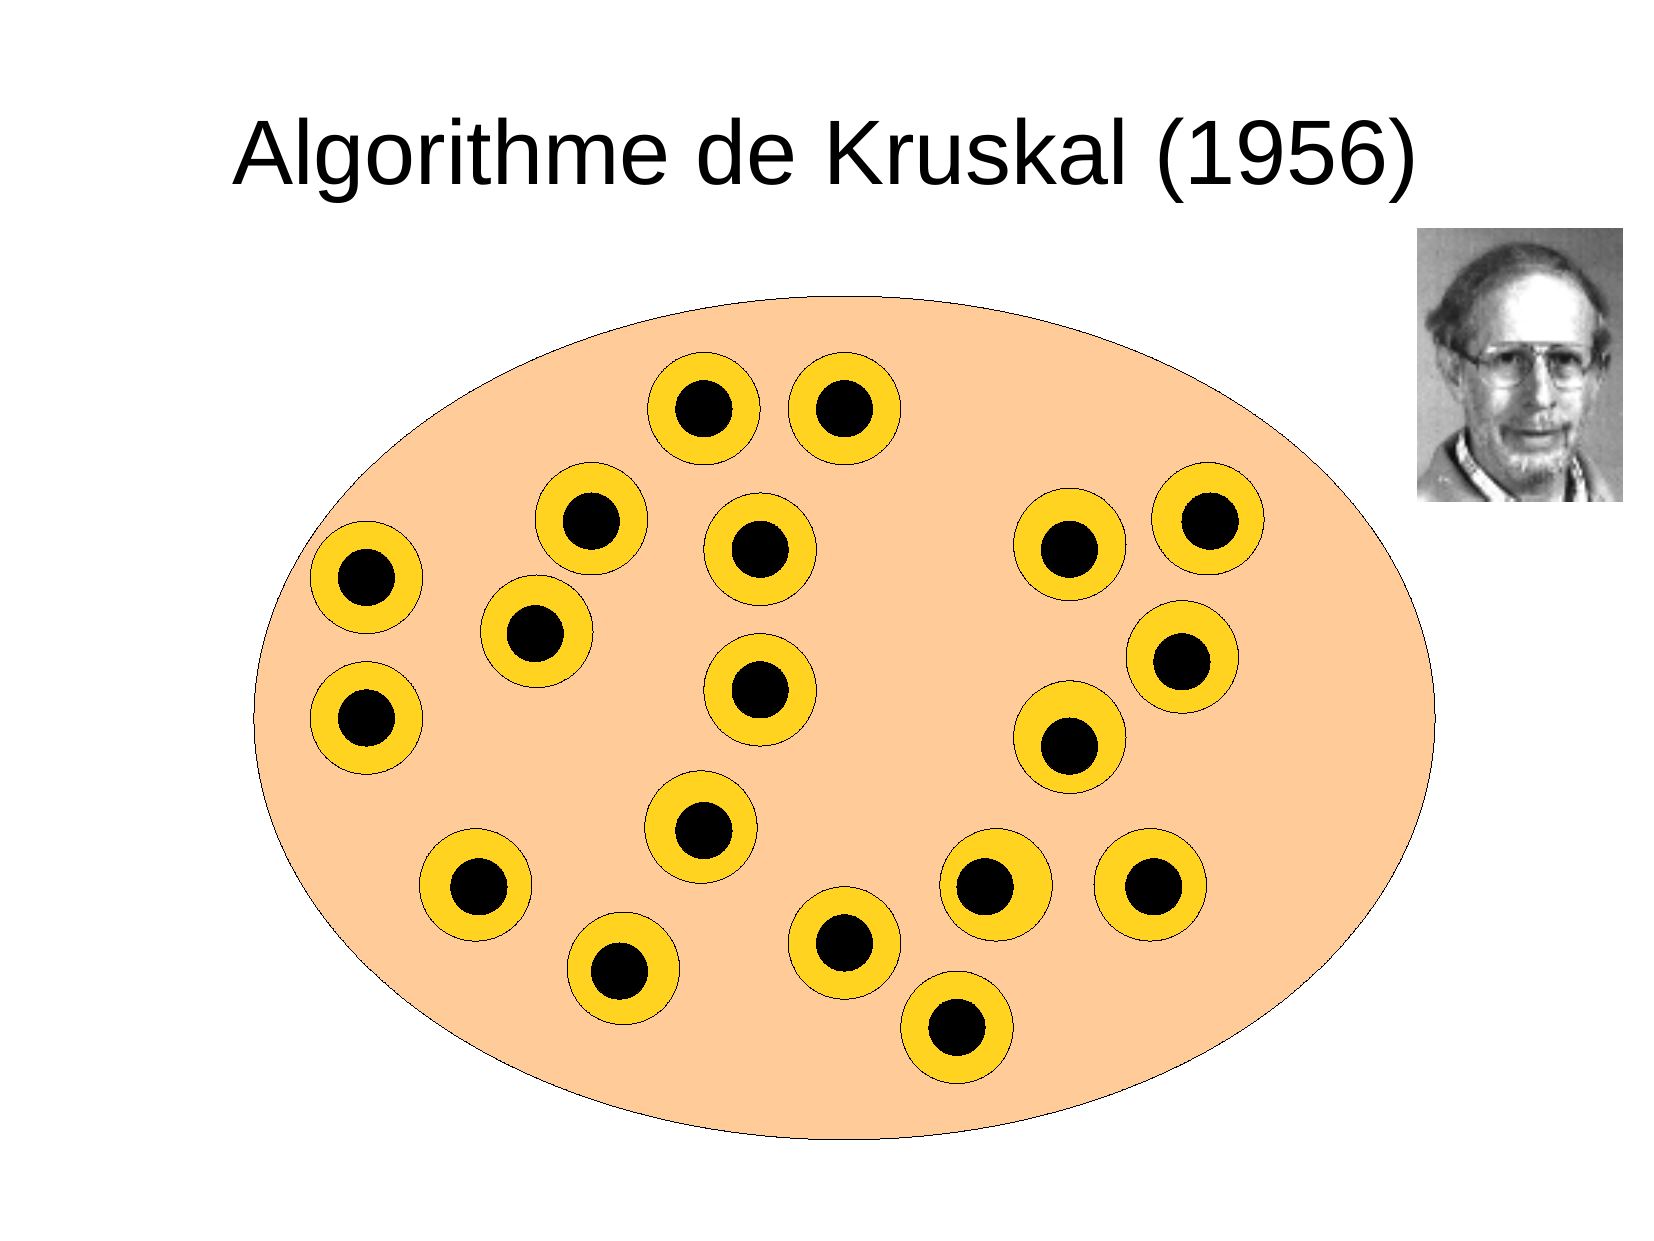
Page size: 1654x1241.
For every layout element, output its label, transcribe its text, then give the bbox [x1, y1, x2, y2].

picture [1417, 228, 1623, 502]
title Algorithme de Kruskal (1956) [82, 49, 1571, 257]
text_box [253, 296, 1436, 1140]
